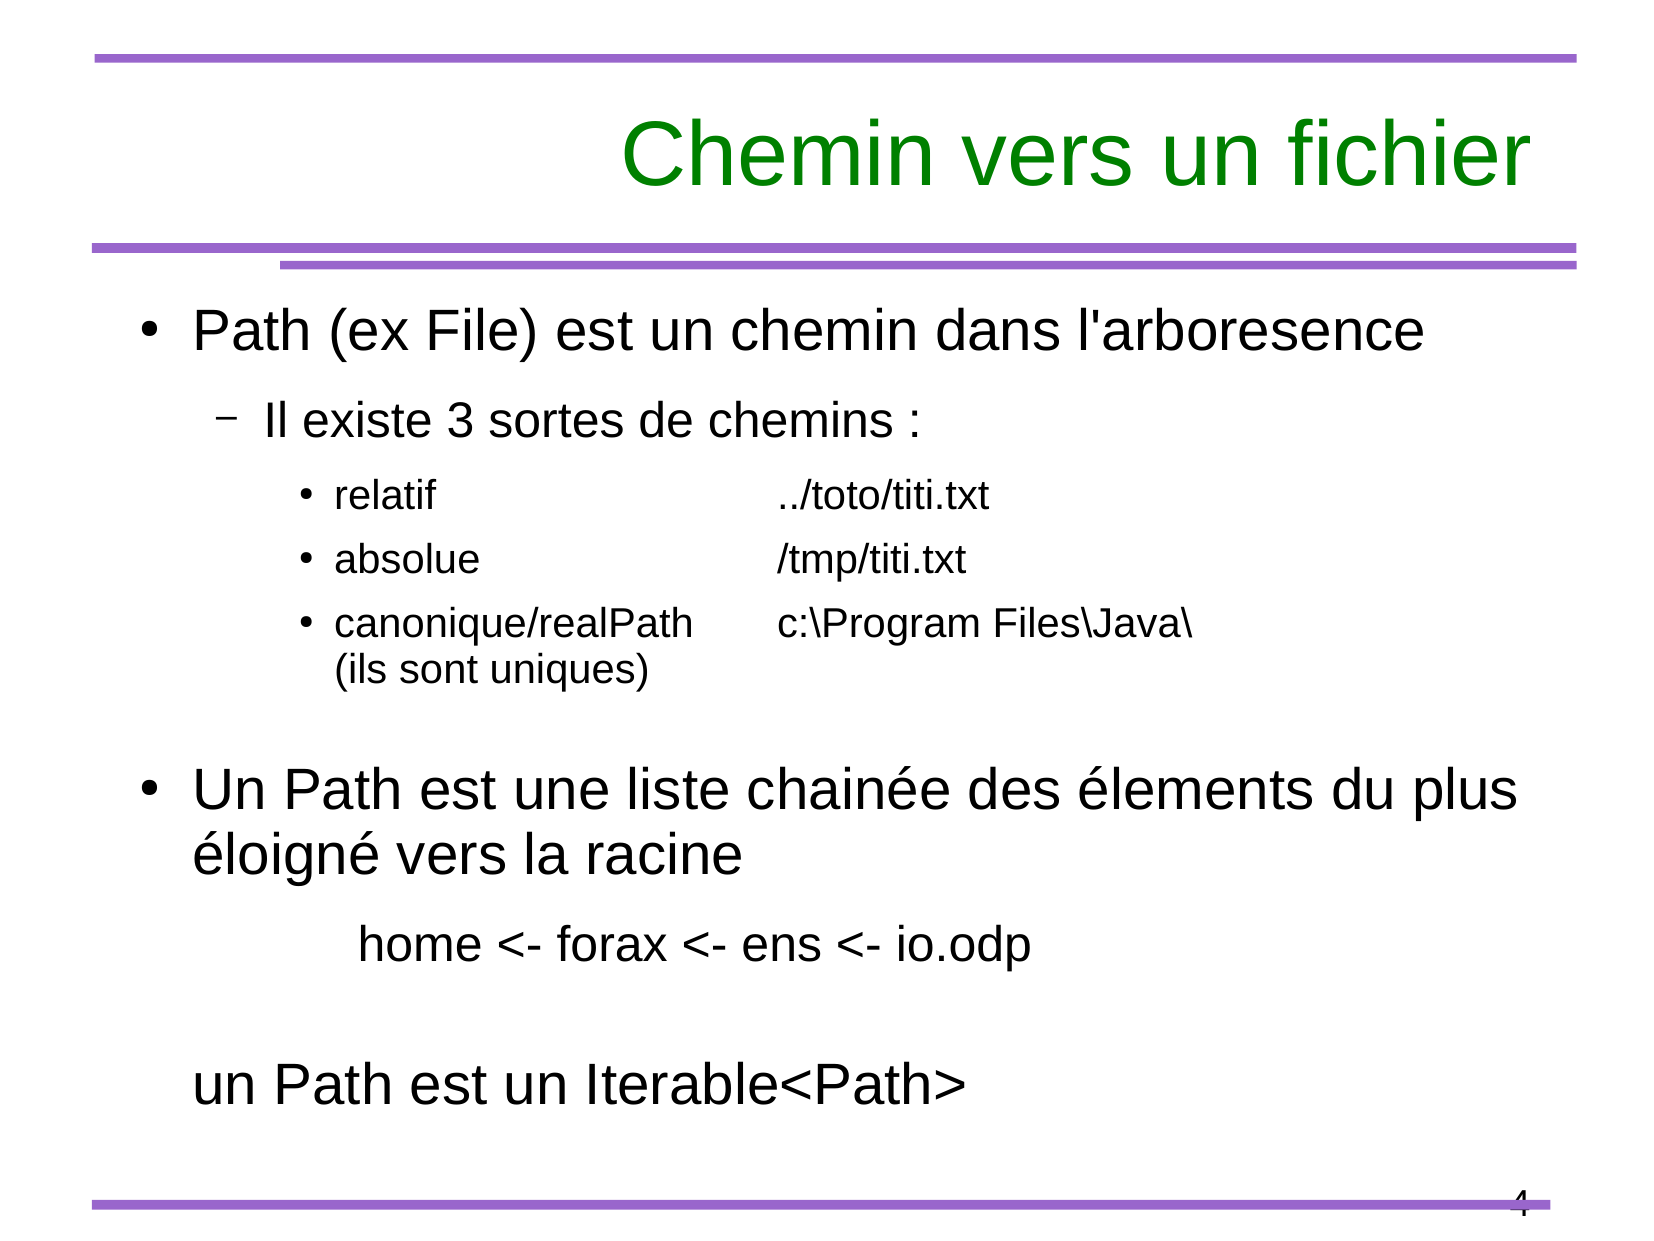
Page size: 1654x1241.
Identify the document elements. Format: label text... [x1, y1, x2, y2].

list Path (ex File) est un chemin dans l'arboresence Il existe 3 sortes de chemins : relatif ../toto/titi.txt absolue /tmp/titi.txt canonique/realPath c:\Program Files\Java\ (ils sont uniques) Un Path est une liste chainée des élements du plus éloigné vers la racine home <- forax <- ens <- io.odp un Path est un Iterable<Path> [121, 297, 1534, 1117]
title Chemin vers un fichier [121, 49, 1534, 257]
